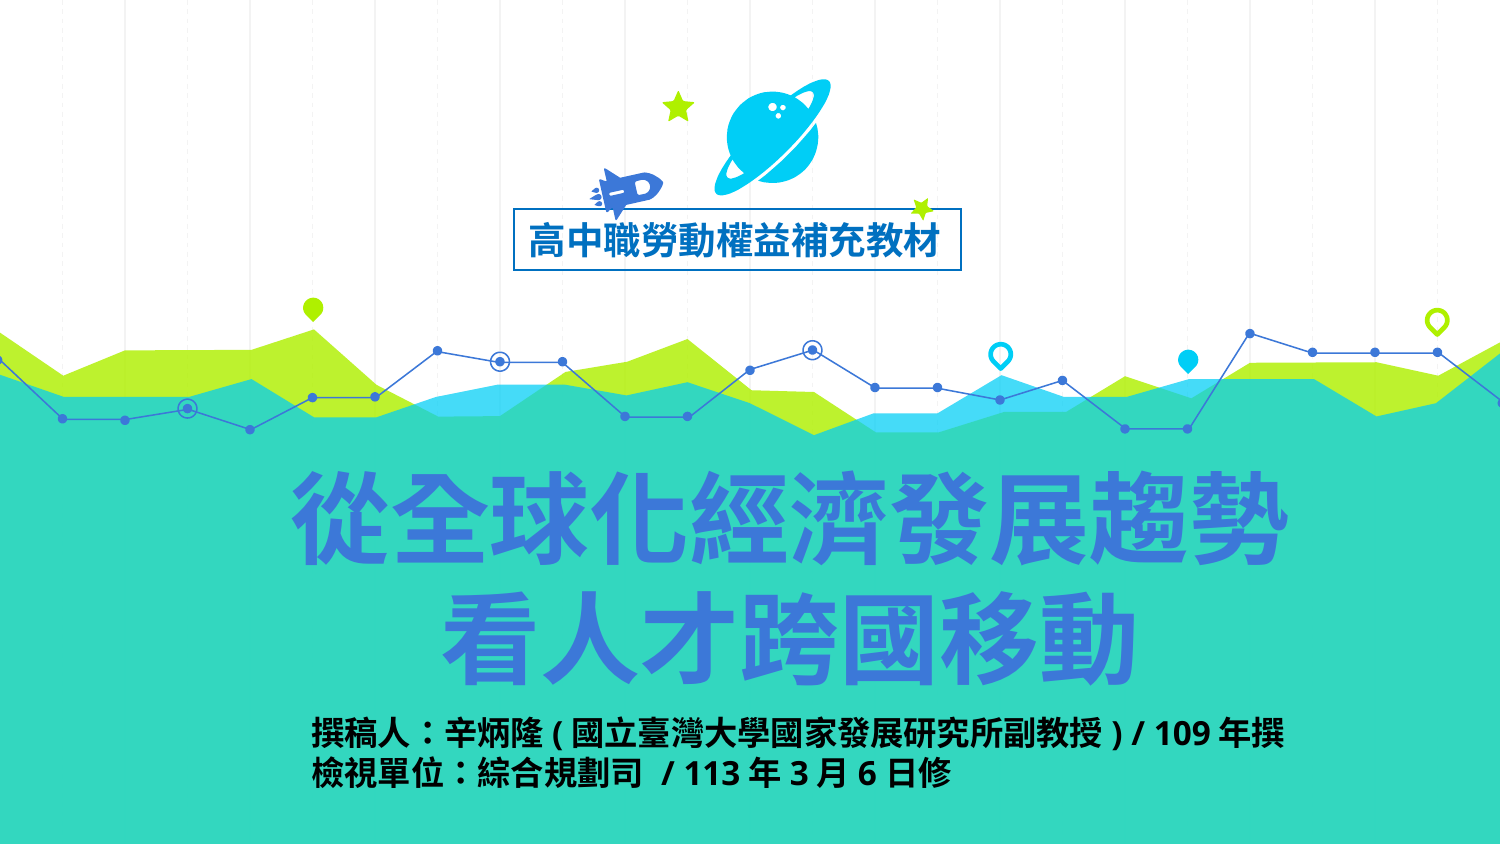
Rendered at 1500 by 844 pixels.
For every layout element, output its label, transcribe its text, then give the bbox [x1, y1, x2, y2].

text_box 從全球化經濟發展趨勢 看人才跨國移動 [122, 441, 1458, 678]
text_box [758, 122, 819, 183]
text_box [911, 198, 934, 221]
text_box [662, 91, 695, 122]
text_box 高中職勞動權益補充教材 [513, 209, 961, 270]
text_box 撰稿人：辛炳隆(國立臺灣大學國家發展研究所副教授) / 109年撰 檢視單位：綜合規劃司 / 113年3月6日修 [296, 704, 1284, 801]
text_box [714, 79, 831, 196]
text_box [589, 168, 664, 221]
